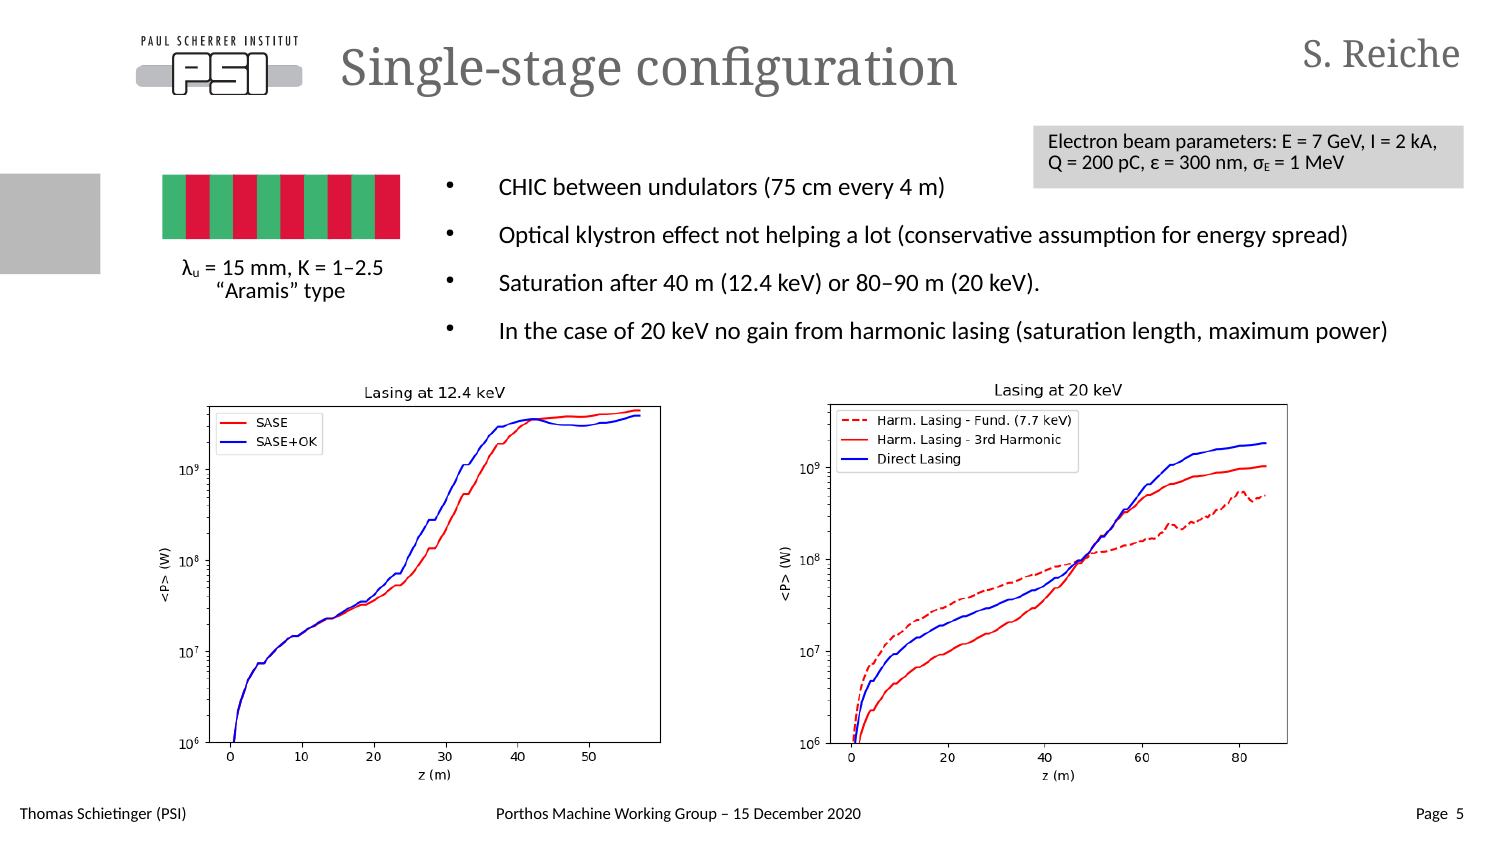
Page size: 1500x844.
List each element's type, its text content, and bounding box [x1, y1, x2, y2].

picture [756, 537, 1345, 791]
text_box Electron beam parameters: E = 7 GeV, I = 2 kA, Q = 200 pC, ε = 300 nm, σE = 1 MeV [1033, 125, 1464, 189]
text_box λu = 15 mm, K = 1–2.5 “Aramis” type [160, 250, 406, 319]
list CHIC between undulators (75 cm every 4 m) Optical klystron effect not helping a lot (conservative assumption for energy spread) Saturation after 40 m (12.4 keV) or 80–90 m (20 keV). In the case of 20 keV no gain from harmonic lasing (saturation length, maximum power) [427, 170, 1437, 537]
text_box [162, 174, 401, 240]
title S. Reiche [1302, 29, 1465, 78]
title Single-stage configuration [340, 35, 1442, 98]
picture [136, 353, 718, 790]
